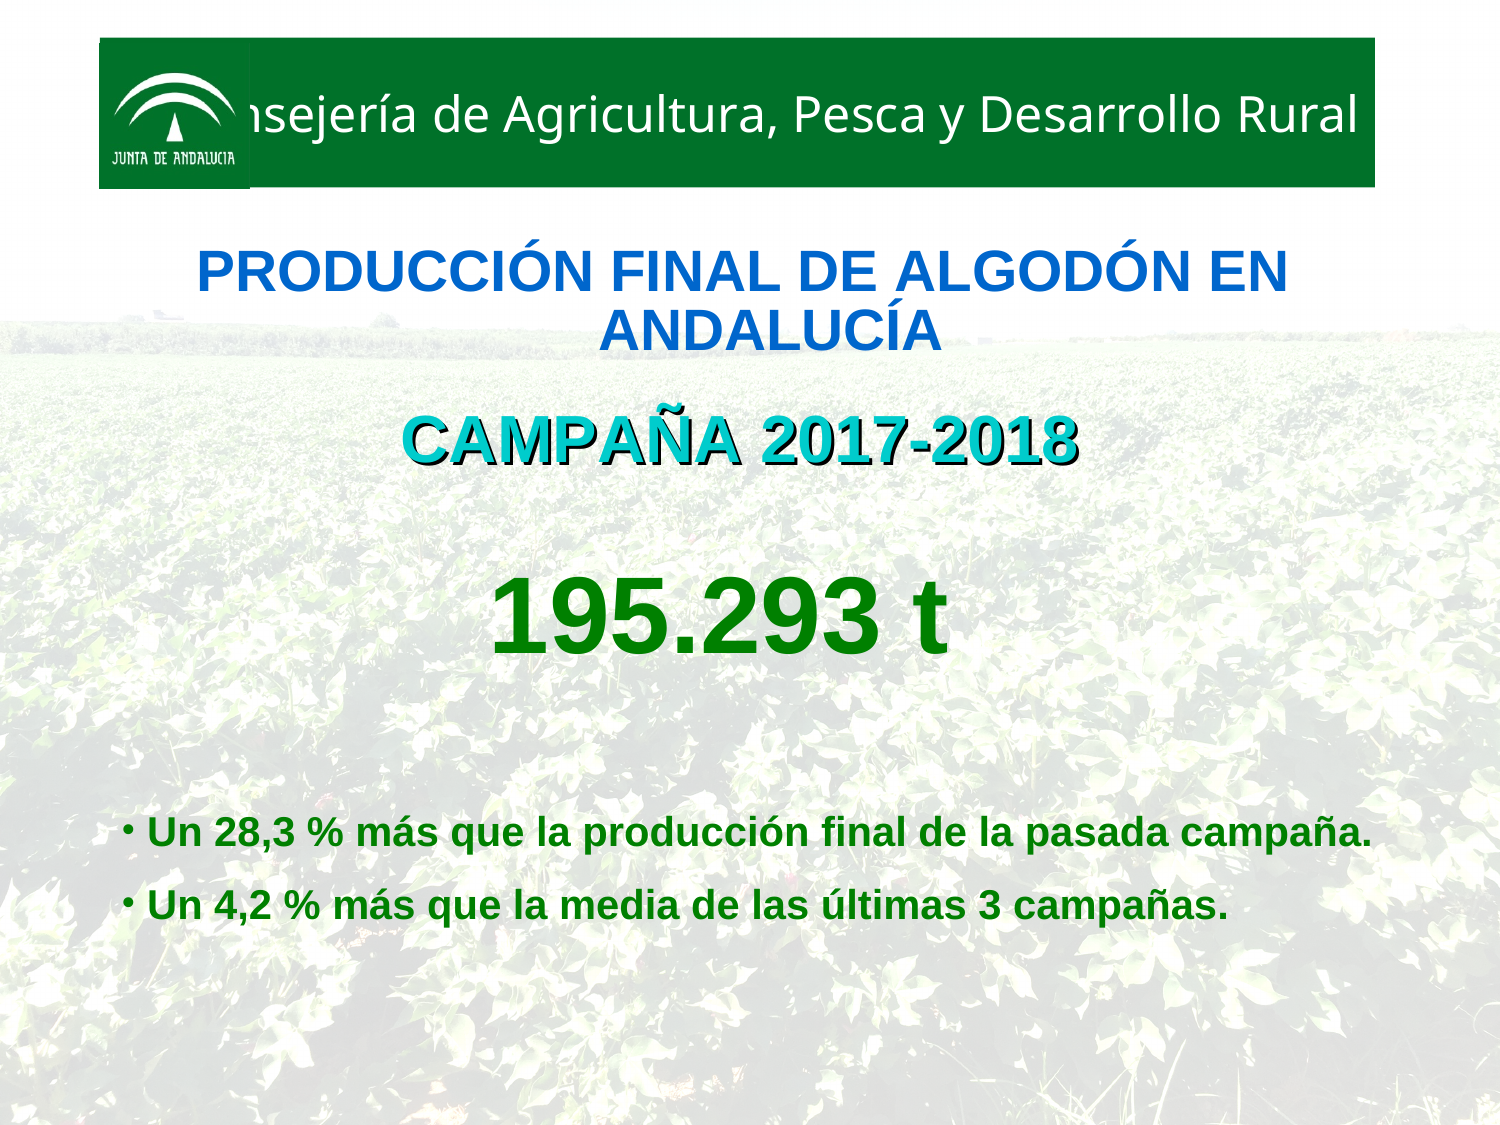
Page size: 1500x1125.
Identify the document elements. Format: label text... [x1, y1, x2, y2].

list 195.293 t [111, 540, 1387, 680]
title Consejería de Agricultura, Pesca y Desarrollo Rural [99, 37, 1375, 188]
list PRODUCCIÓN FINAL DE ALGODÓN EN ANDALUCÍA [105, 198, 1381, 396]
text_box CAMPAÑA 2017-2018 [329, 397, 1150, 493]
picture [0, 0, 1500, 1125]
text_box Un 28,3 % más que la producción final de la pasada campaña. Un 4,2 % más que la media de las últimas 3 campañas. [106, 796, 1393, 936]
